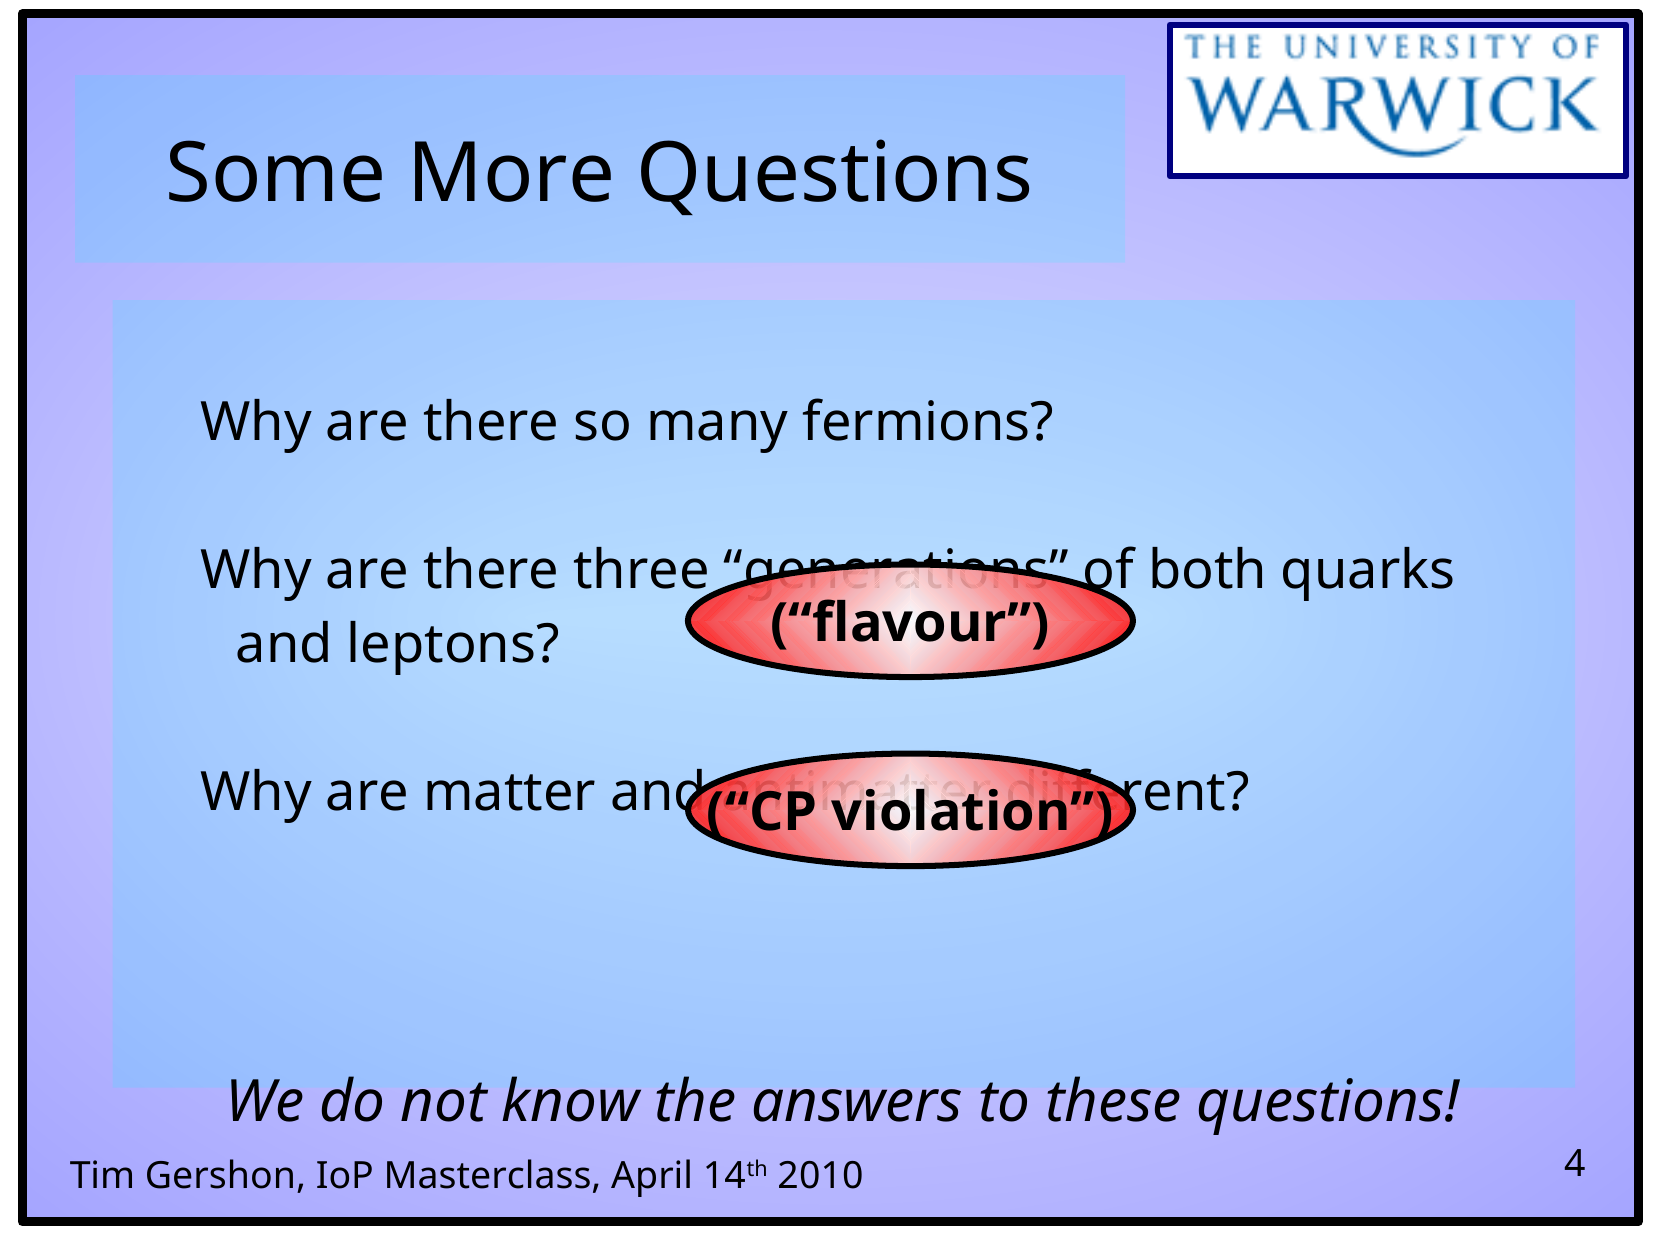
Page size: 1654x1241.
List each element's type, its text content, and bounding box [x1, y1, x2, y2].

text_box (“flavour”) [687, 564, 1133, 678]
text_box (“CP violation”) [688, 753, 1134, 867]
text_box Some More Questions [75, 75, 1126, 263]
text_box Why are there so many fermions? Why are there three “generations” of both quarks and leptons? Why are matter and antimatter different? We do not know the answers to these questions! [150, 375, 1501, 1009]
text_box Tim Gershon, IoP Masterclass, April 14th 2010 [72, 1136, 861, 1212]
text_box [22, 13, 1639, 1222]
picture [1172, 27, 1623, 174]
text_box <number> [1537, 1125, 1613, 1201]
